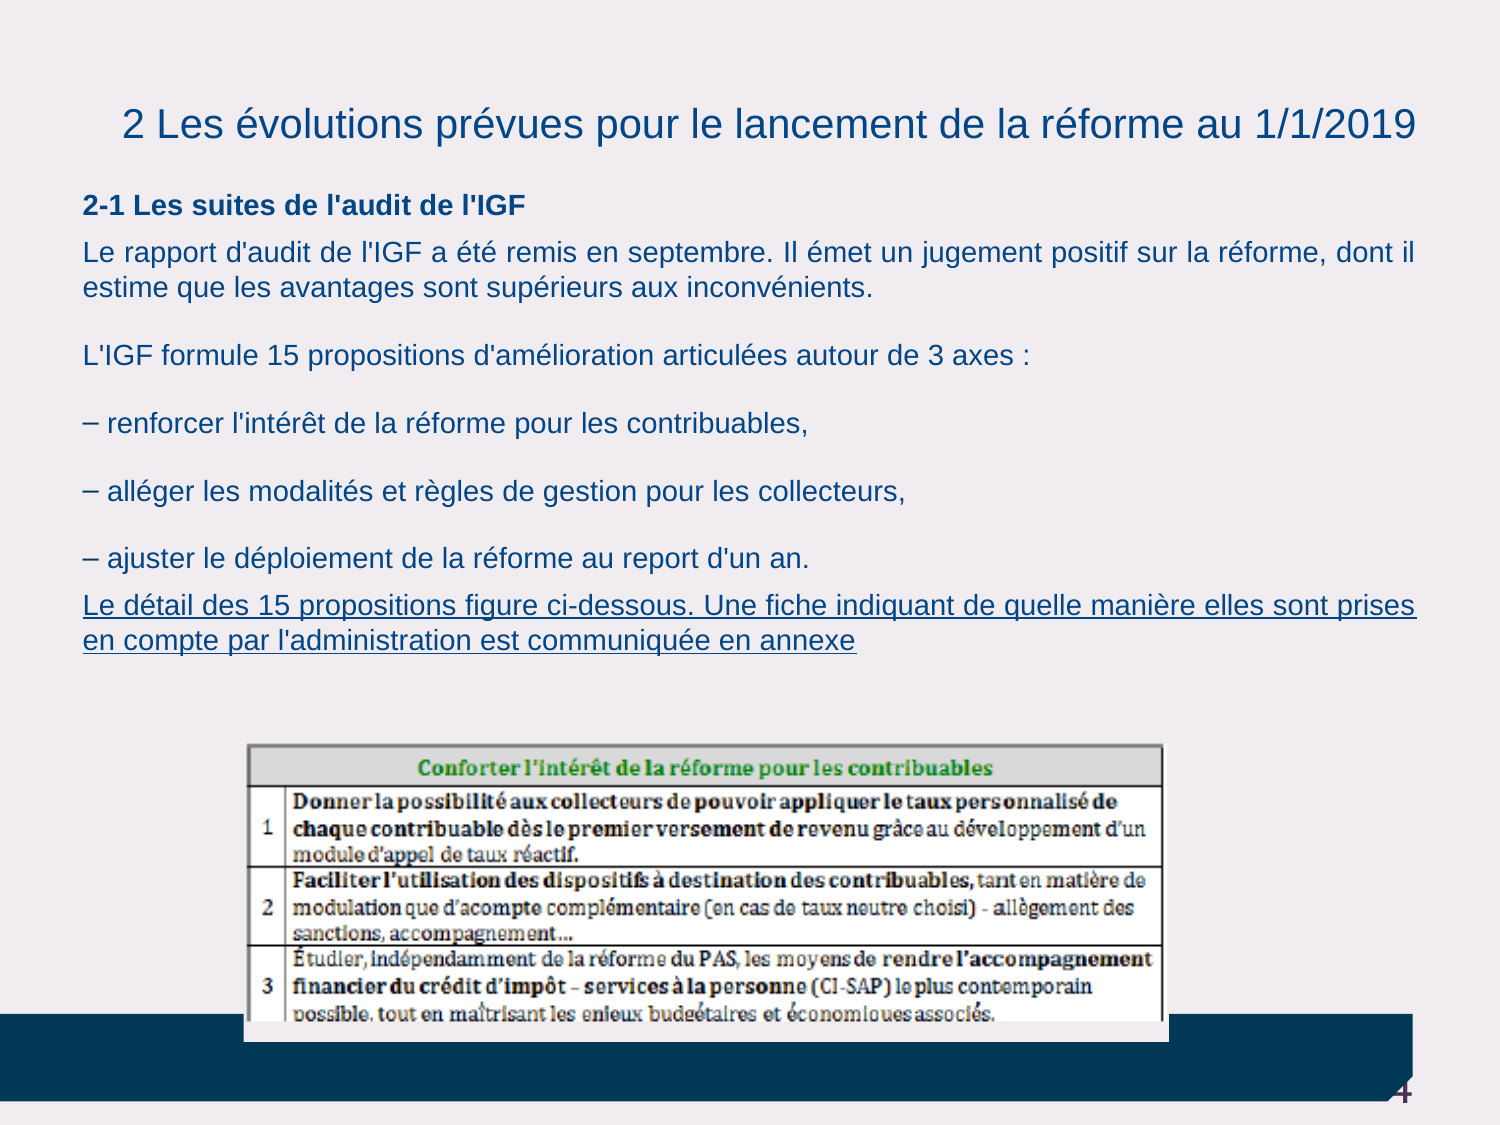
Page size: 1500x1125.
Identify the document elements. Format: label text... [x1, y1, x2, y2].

picture [243, 739, 1169, 1041]
title 2 Les évolutions prévues pour le lancement de la réforme au 1/1/2019 [121, 68, 1438, 180]
text_box [0, 1013, 1413, 1102]
list 2-1 Les suites de l'audit de l'IGF Le rapport d'audit de l'IGF a été remis en septembre. Il émet un jugement positif sur la réforme, dont il estime que les avantages sont supérieurs aux inconvénients. L'IGF formule 15 propositions d'amélioration articulées autour de 3 axes : renforcer l'intérêt de la réforme pour les contribuables, alléger les modalités et règles de gestion pour les collecteurs, ajuster le déploiement de la réforme au report d'un an. Le détail des 15 propositions figure ci-dessous. Une fiche indiquant de quelle manière elles sont prises en compte par l'administration est communiquée en annexe [82, 186, 1418, 1014]
